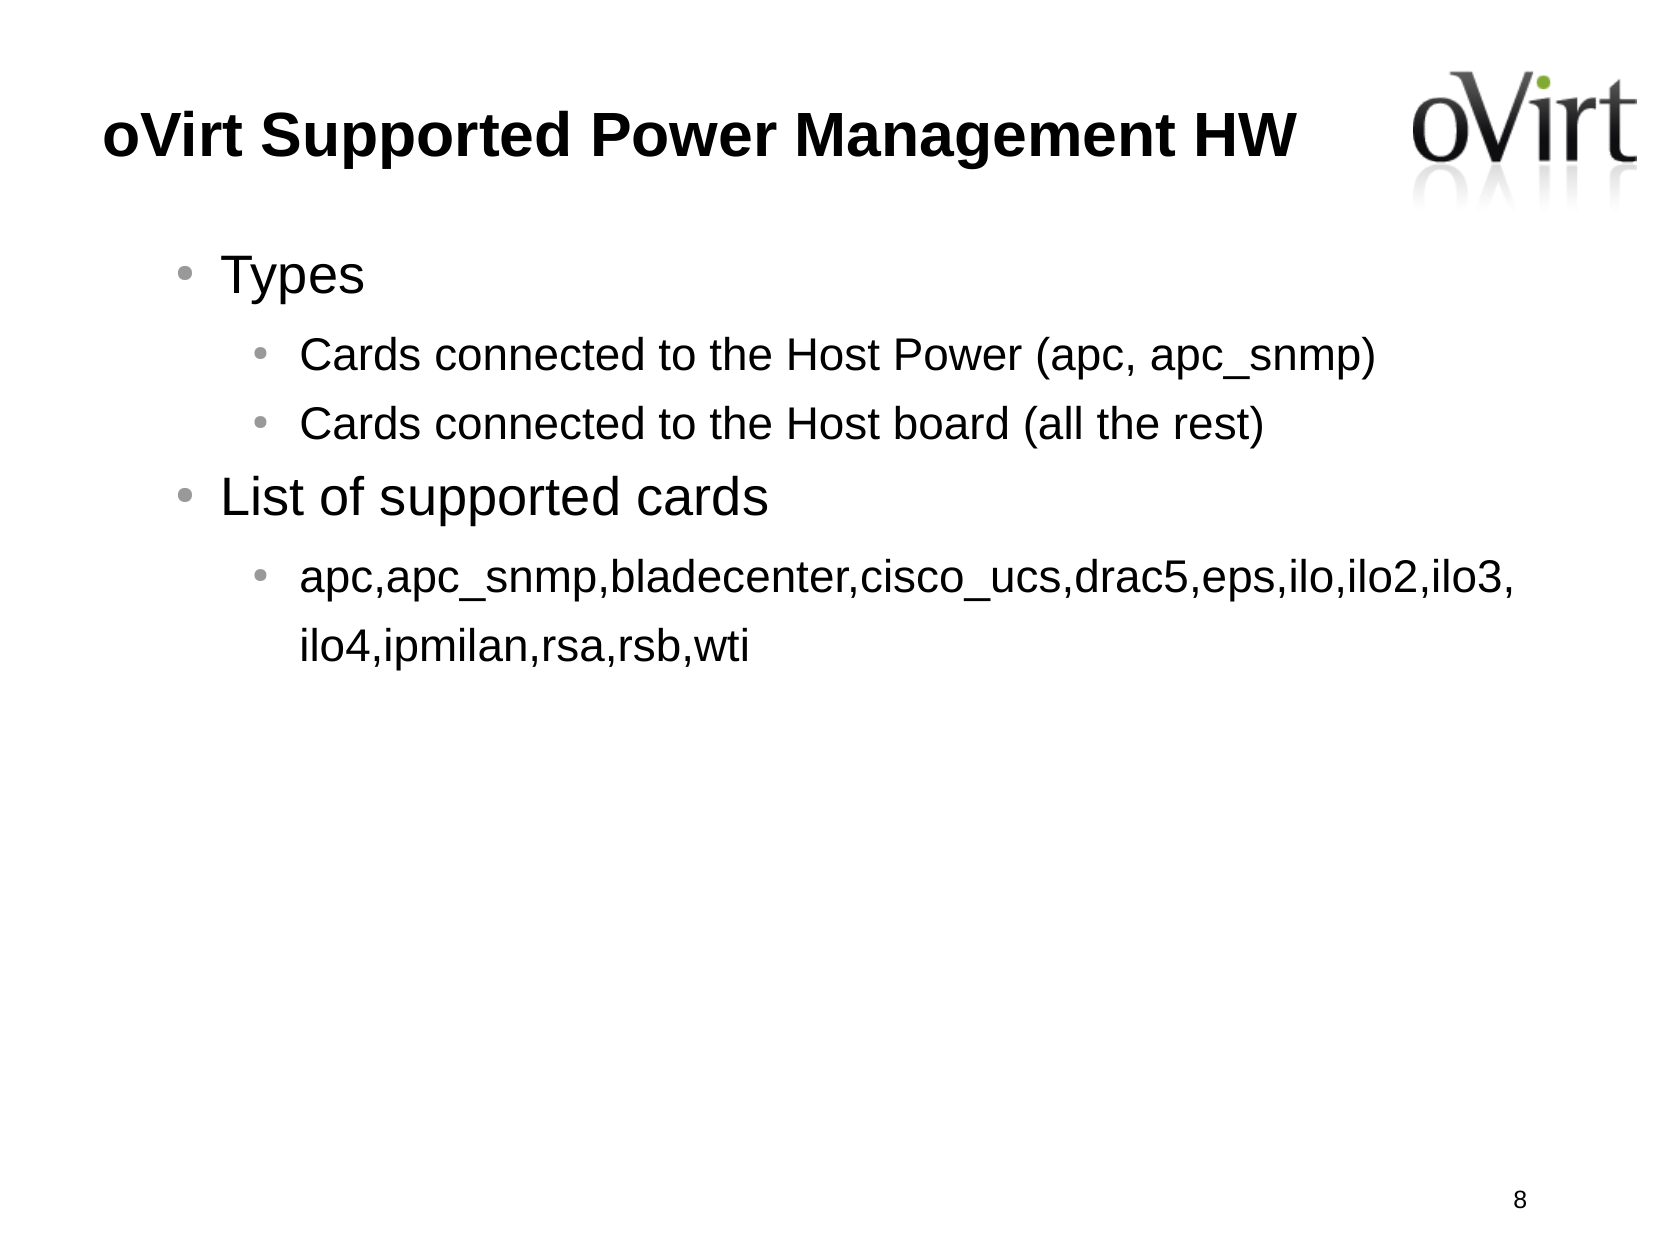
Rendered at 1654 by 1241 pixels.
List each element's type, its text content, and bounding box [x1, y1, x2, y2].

picture [1413, 63, 1637, 212]
list Types Cards connected to the Host Power (apc, apc_snmp) Cards connected to the Host board (all the rest) List of supported cards apc,apc_snmp,bladecenter,cisco_ucs,drac5,eps,ilo,ilo2,ilo3, ilo4,ipmilan,rsa,rsb,wti [86, 244, 1576, 1039]
title oVirt Supported Power Management HW [79, 40, 1300, 229]
